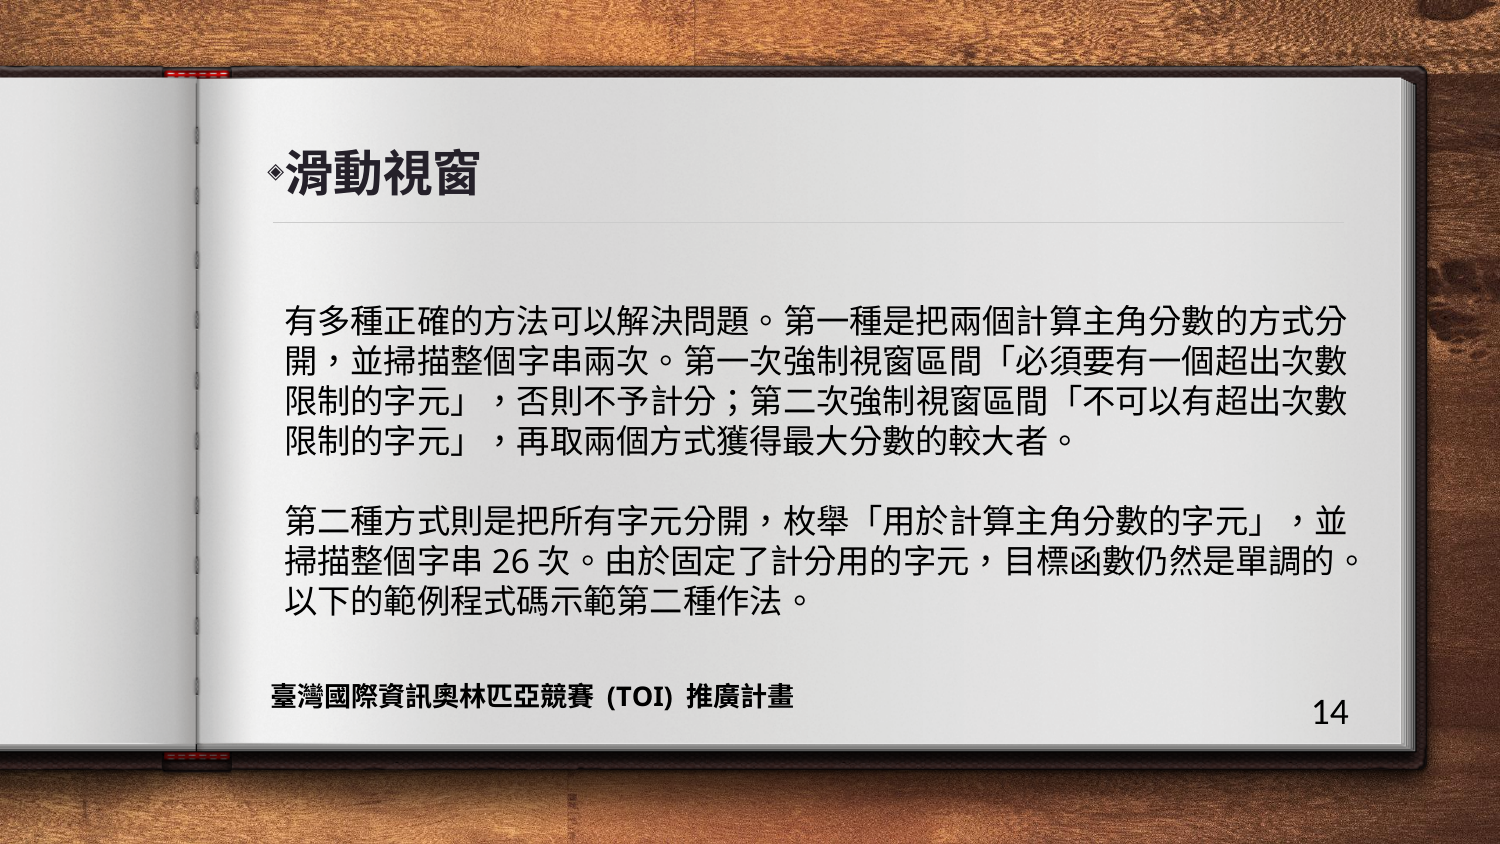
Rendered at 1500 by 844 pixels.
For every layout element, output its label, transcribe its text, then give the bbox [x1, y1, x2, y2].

text_box 有多種正確的方法可以解決問題。第一種是把兩個計算主角分數的方式分開，並掃描整個字串兩次。第一次強制視窗區間「必須要有一個超出次數限制的字元」，否則不予計分；第二次強制視窗區間「不可以有超出次數限制的字元」，再取兩個方式獲得最大分數的較大者。 第二種方式則是把所有字元分開，枚舉「用於計算主角分數的字元」，並掃描整個字串26次。由於固定了計分用的字元，目標函數仍然是單調的。 以下的範例程式碼示範第二種作法。 [269, 293, 1367, 632]
text_box [1295, 672, 1386, 737]
list 滑動視窗 [252, 126, 1194, 216]
